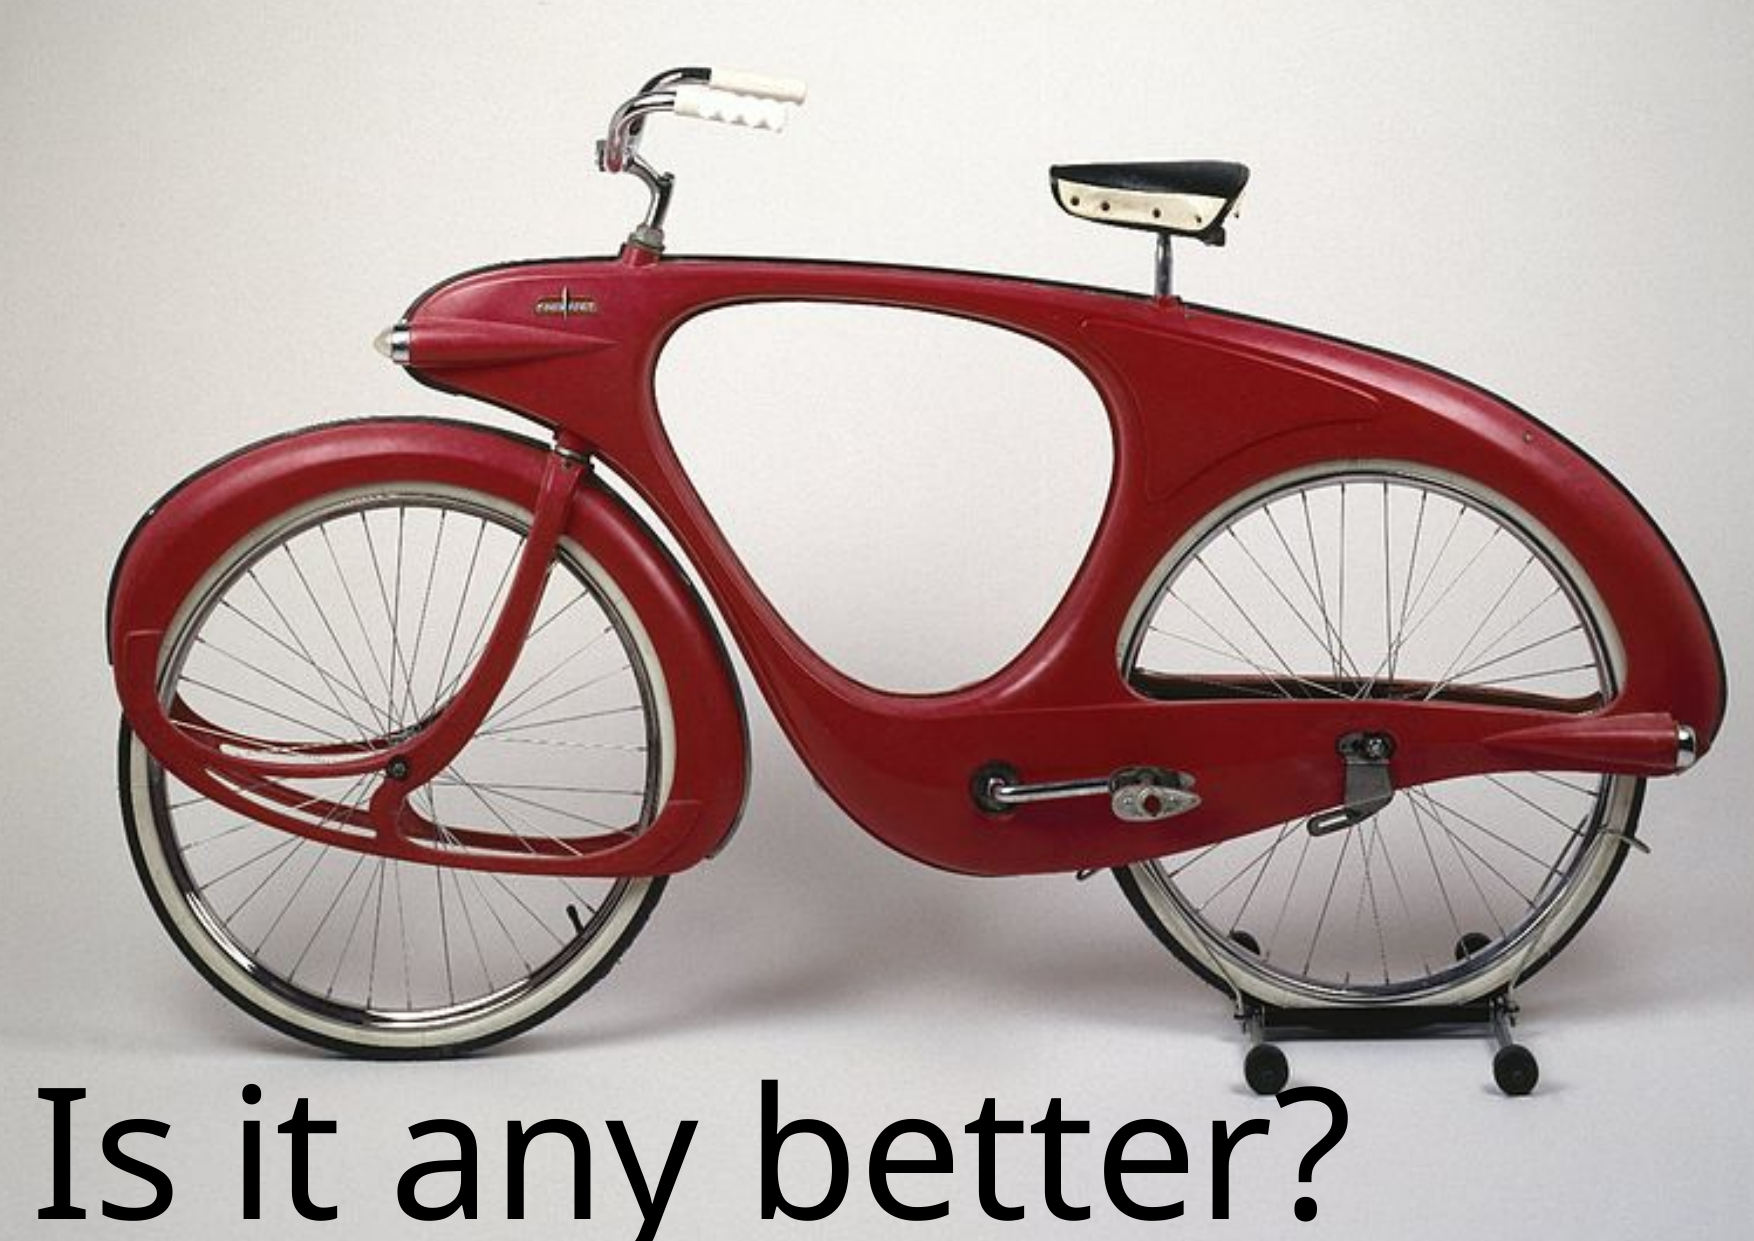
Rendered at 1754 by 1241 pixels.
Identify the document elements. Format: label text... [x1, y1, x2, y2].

picture [0, 0, 1754, 1241]
text_box Is it any better? [16, 1016, 1331, 1241]
